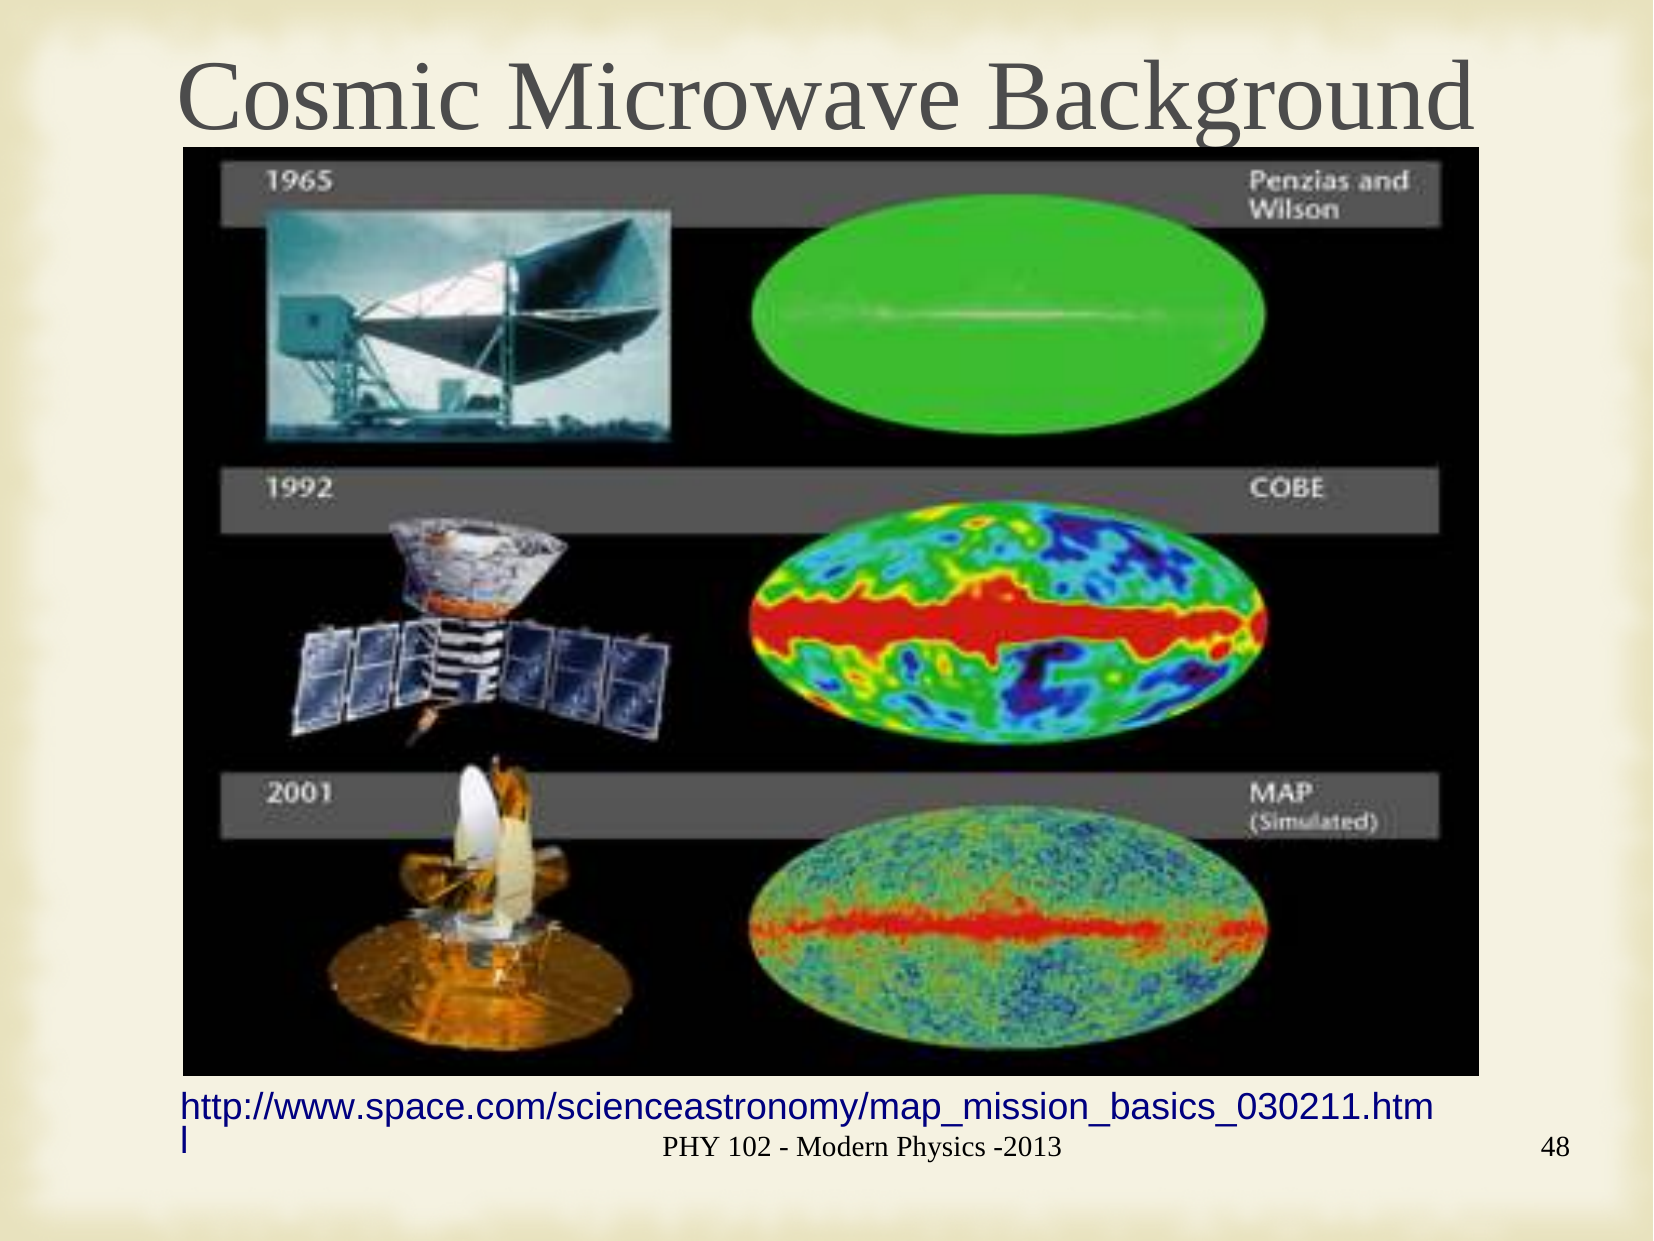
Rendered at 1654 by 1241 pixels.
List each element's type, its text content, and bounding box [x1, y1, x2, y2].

picture [0, 0, 1653, 1241]
title Cosmic Microwave Background [82, 0, 1571, 193]
text_box http://www.space.com/scienceastronomy/map_mission_basics_030211.html [165, 1077, 1455, 1135]
